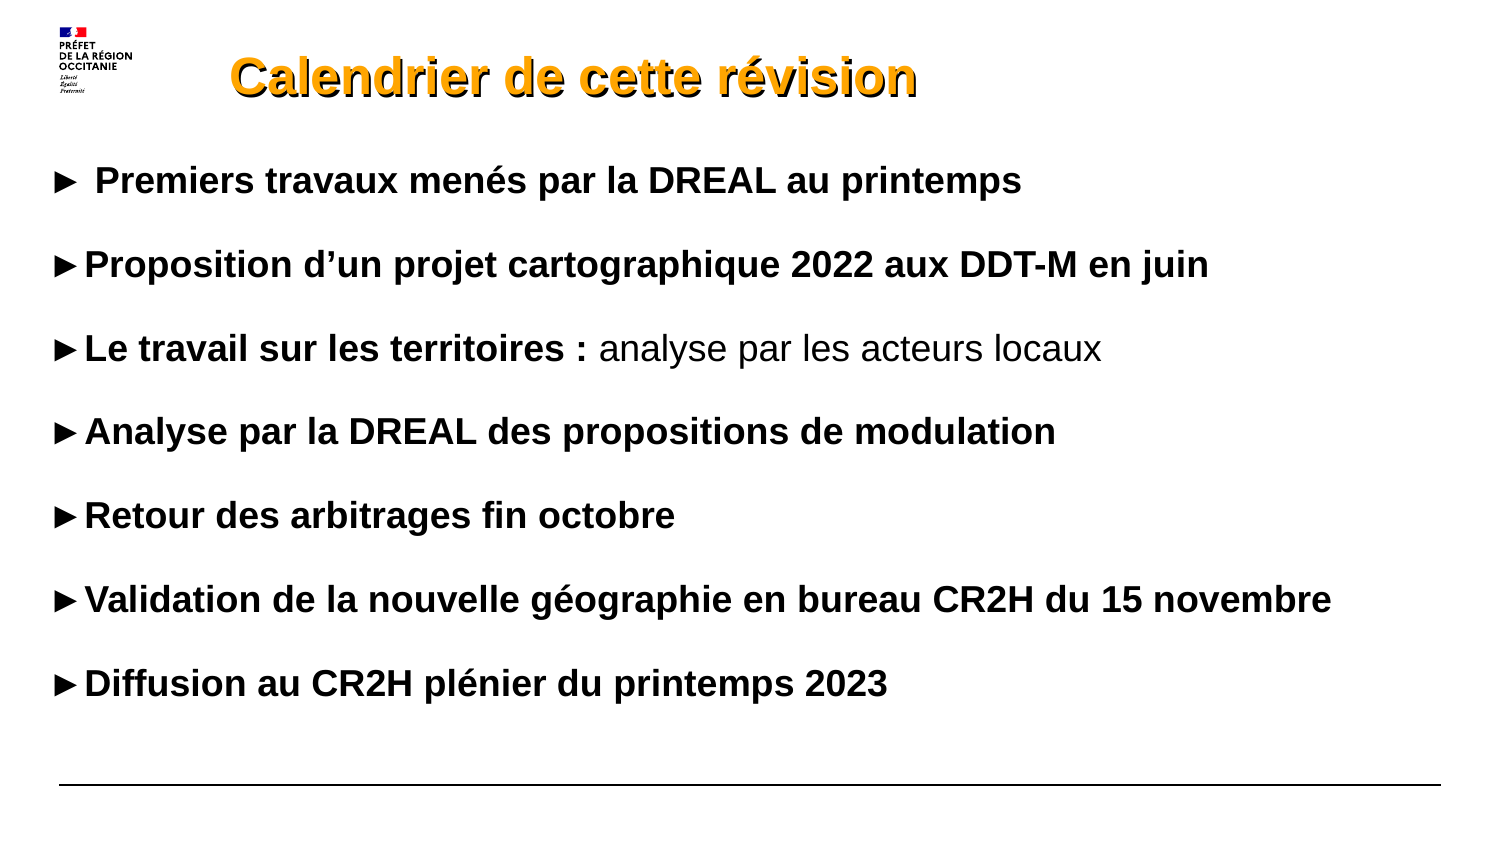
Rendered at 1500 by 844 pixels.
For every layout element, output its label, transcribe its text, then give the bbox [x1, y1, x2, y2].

list Calendrier de cette révision [165, 47, 1063, 107]
title ► Premiers travaux menés par la DREAL au printemps ►Proposition d’un projet cartographique 2022 aux DDT-M en juin ►Le travail sur les territoires : analyse par les acteurs locaux ►Analyse par la DREAL des propositions de modulation ►Retour des arbitrages fin octobre ►Validation de la nouvelle géographie en bureau CR2H du 15 novembre ►Diffusion au CR2H plénier du printemps 2023 [47, 158, 1430, 705]
